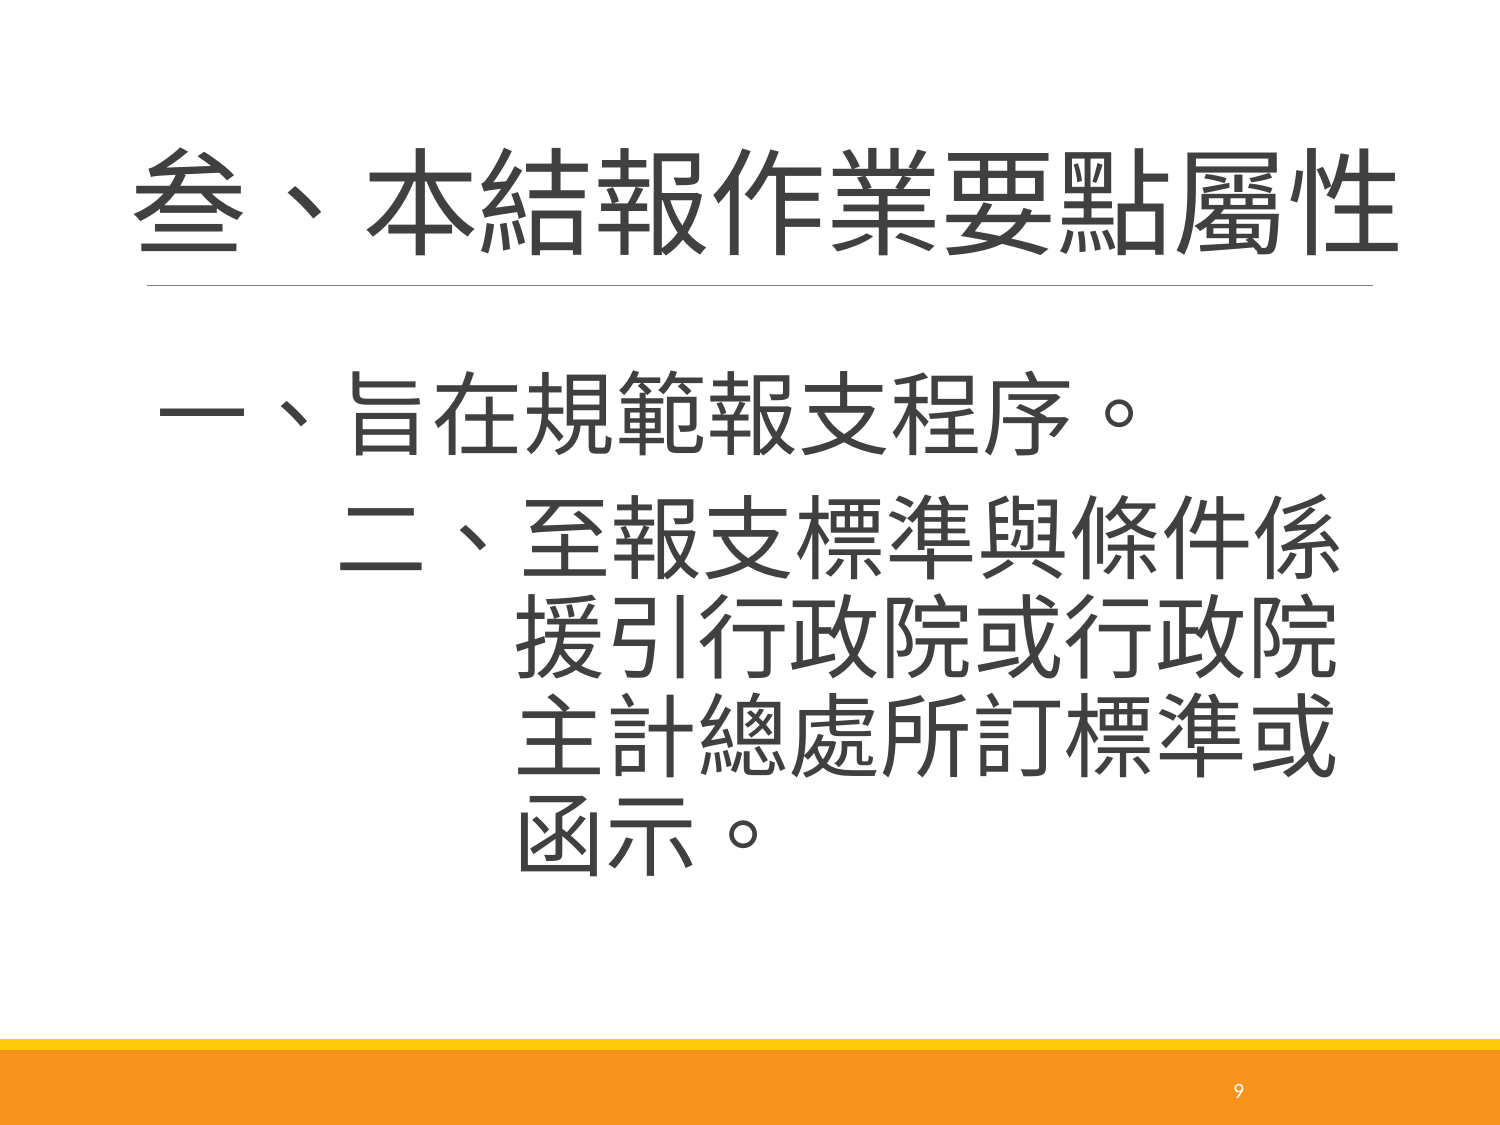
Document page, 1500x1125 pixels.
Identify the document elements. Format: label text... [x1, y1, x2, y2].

list 一、旨在規範報支程序。 二、至報支標準與條件係援引行政院或行政院主計總處所訂標準或函示。 [129, 361, 1406, 902]
title 叁、本結報作業要點屬性 [100, 90, 1436, 278]
text_box 9 [1218, 1059, 1380, 1120]
